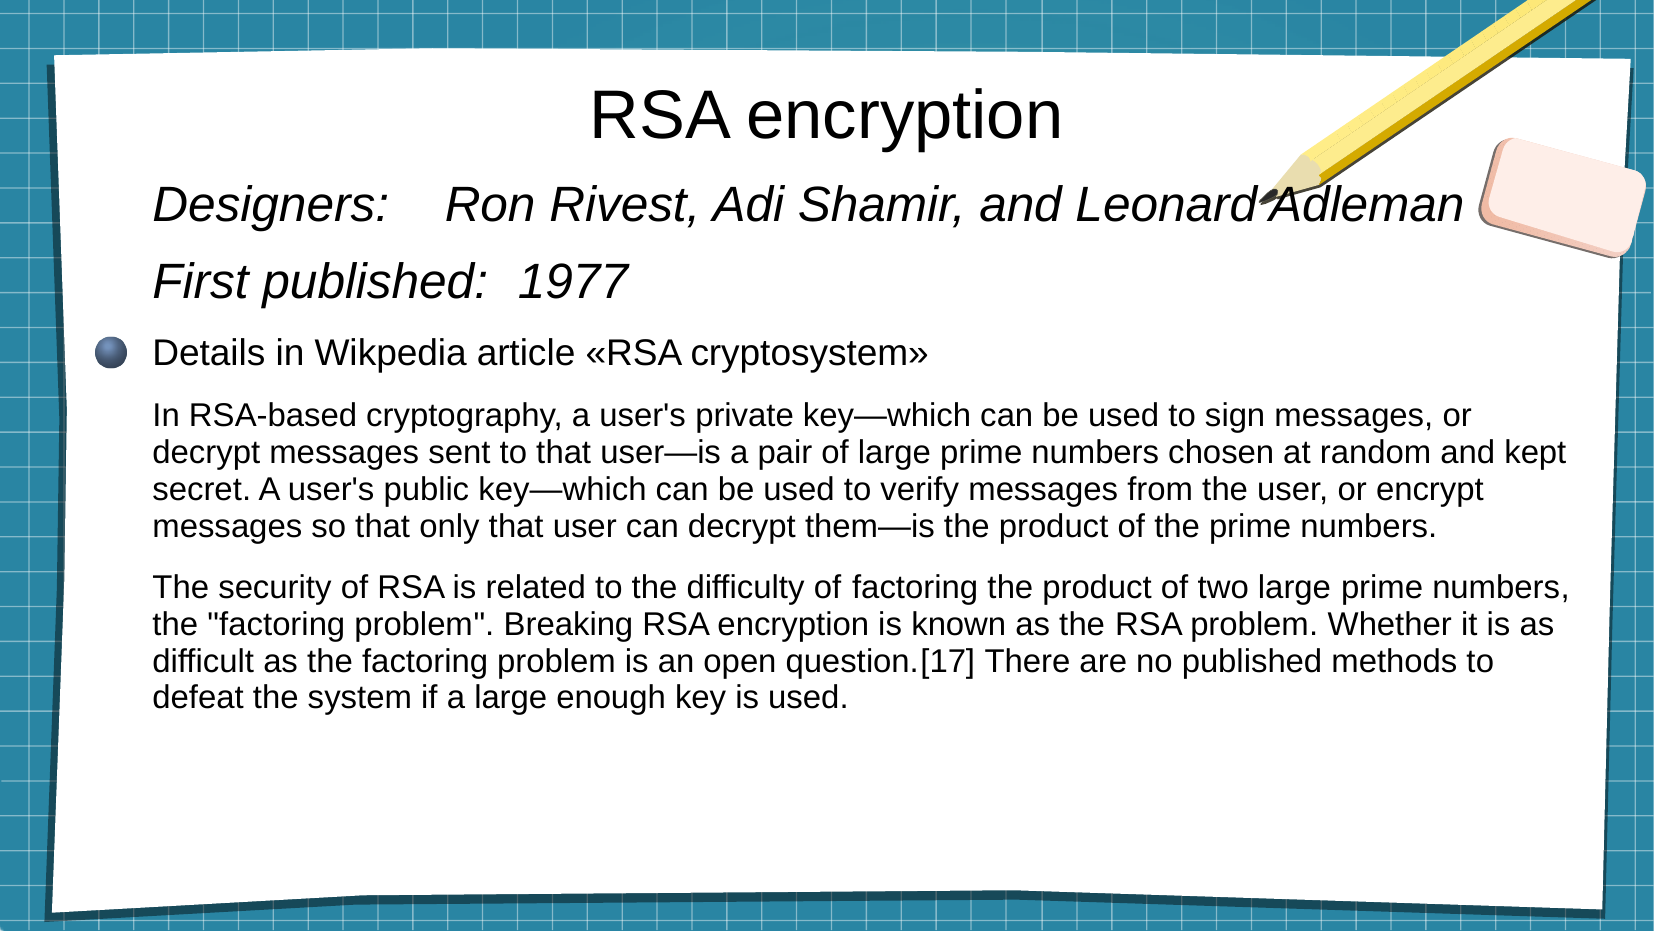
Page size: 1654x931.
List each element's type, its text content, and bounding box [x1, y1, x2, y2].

list Designers: Ron Rivest, Adi Shamir, and Leonard Adleman First published: 1977 Details in Wikpedia article «RSA cryptosystem» In RSA-based cryptography, a user's private key—which can be used to sign messages, or decrypt messages sent to that user—is a pair of large prime numbers chosen at random and kept secret. A user's public key—which can be used to verify messages from the user, or encrypt messages so that only that user can decrypt them—is the product of the prime numbers. The security of RSA is related to the difficulty of factoring the product of two large prime numbers, the "factoring problem". Breaking RSA encryption is known as the RSA problem. Whether it is as difficult as the factoring problem is an open question.[17] There are no published methods to defeat the system if a large enough key is used. [82, 177, 1571, 852]
title RSA encryption [82, 37, 1571, 177]
